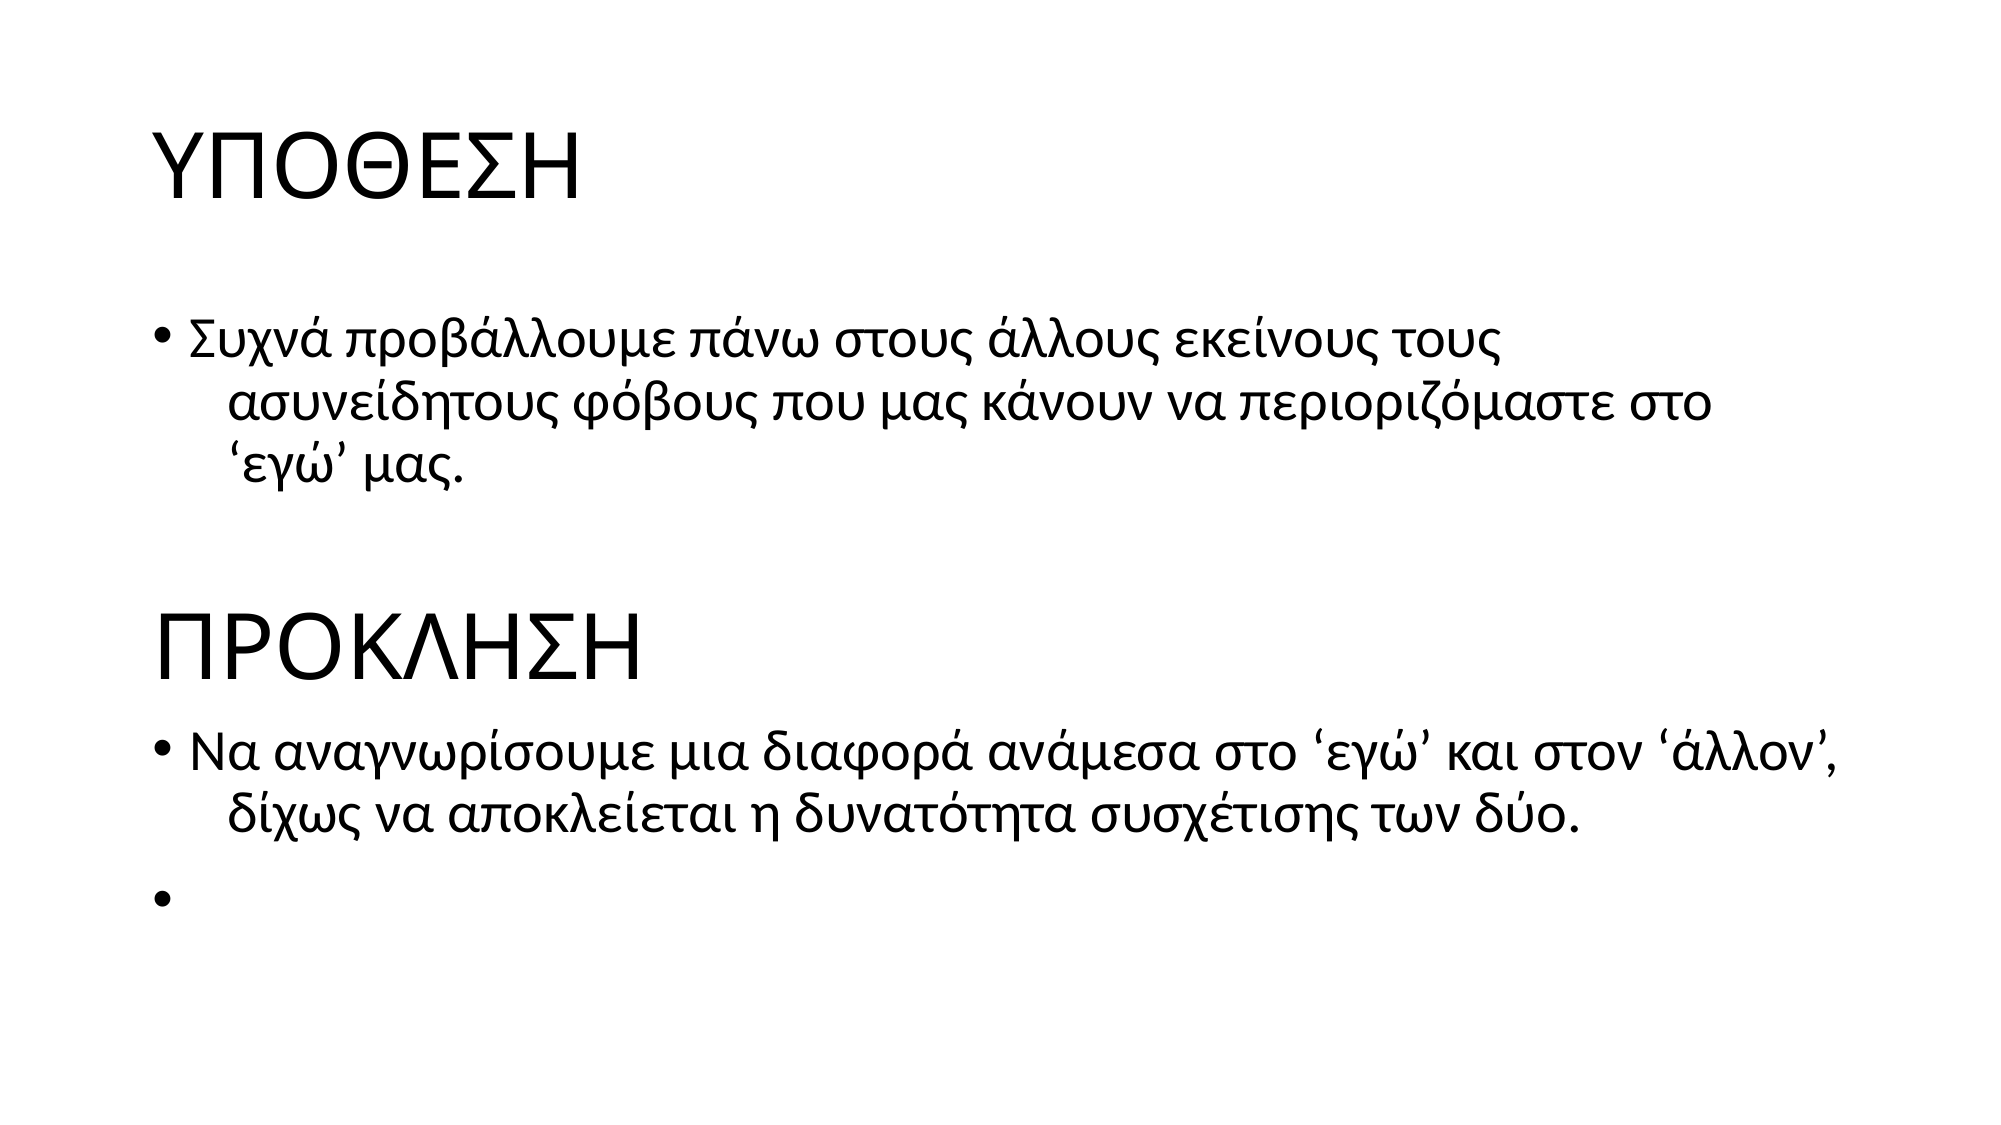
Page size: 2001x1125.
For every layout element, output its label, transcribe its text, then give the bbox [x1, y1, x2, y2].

title ΥΠΟΘΕΣΗ [137, 59, 1863, 278]
list Συχνά προβάλλουμε πάνω στους άλλους εκείνους τους ασυνείδητους φόβους που μας κάνουν να περιοριζόμαστε στο ‘εγώ’ μας. ΠΡΟΚΛΗΣΗ Να αναγνωρίσουμε μια διαφορά ανάμεσα στο ‘εγώ’ και στον ‘άλλον’, δίχως να αποκλείεται η δυνατότητα συσχέτισης των δύο. [137, 299, 1863, 972]
